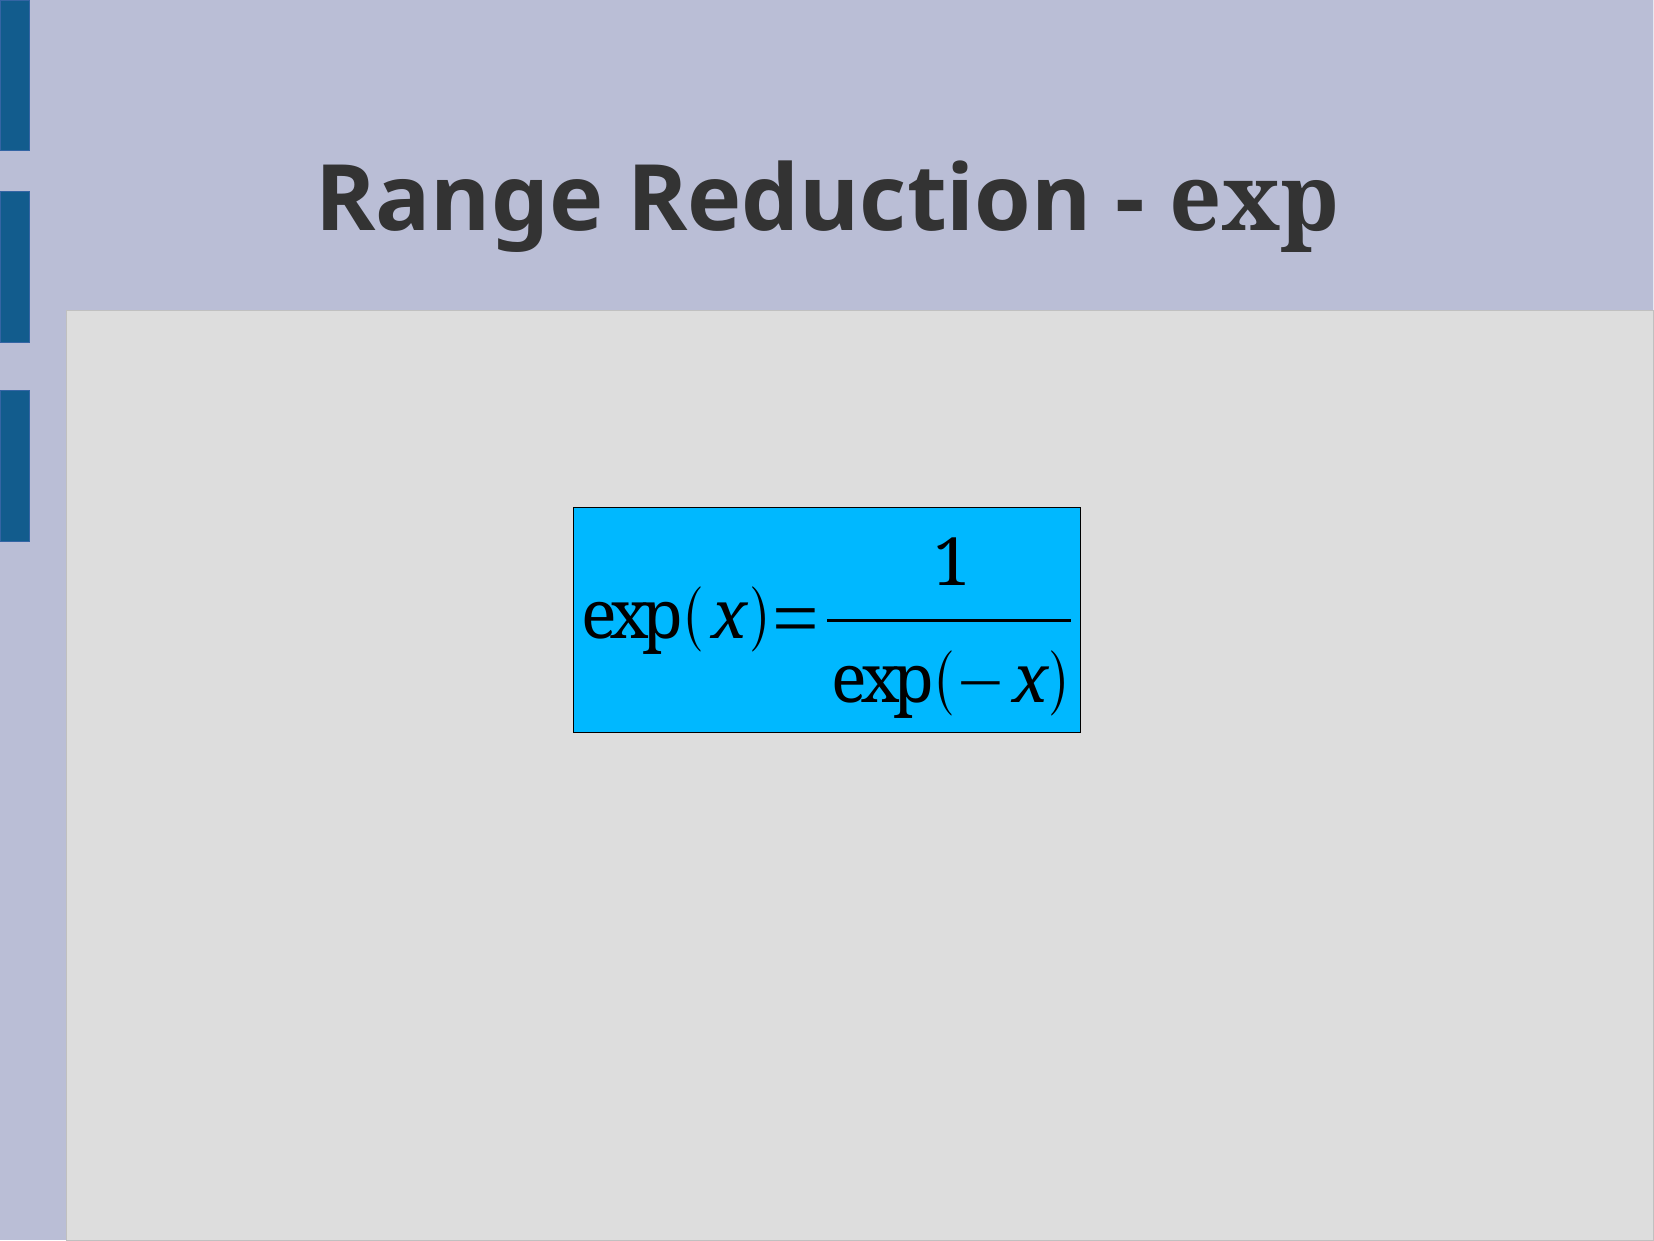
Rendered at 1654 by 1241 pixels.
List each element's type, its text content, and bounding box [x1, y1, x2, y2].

chart [573, 507, 1081, 733]
title Range Reduction - exp [121, 91, 1534, 299]
